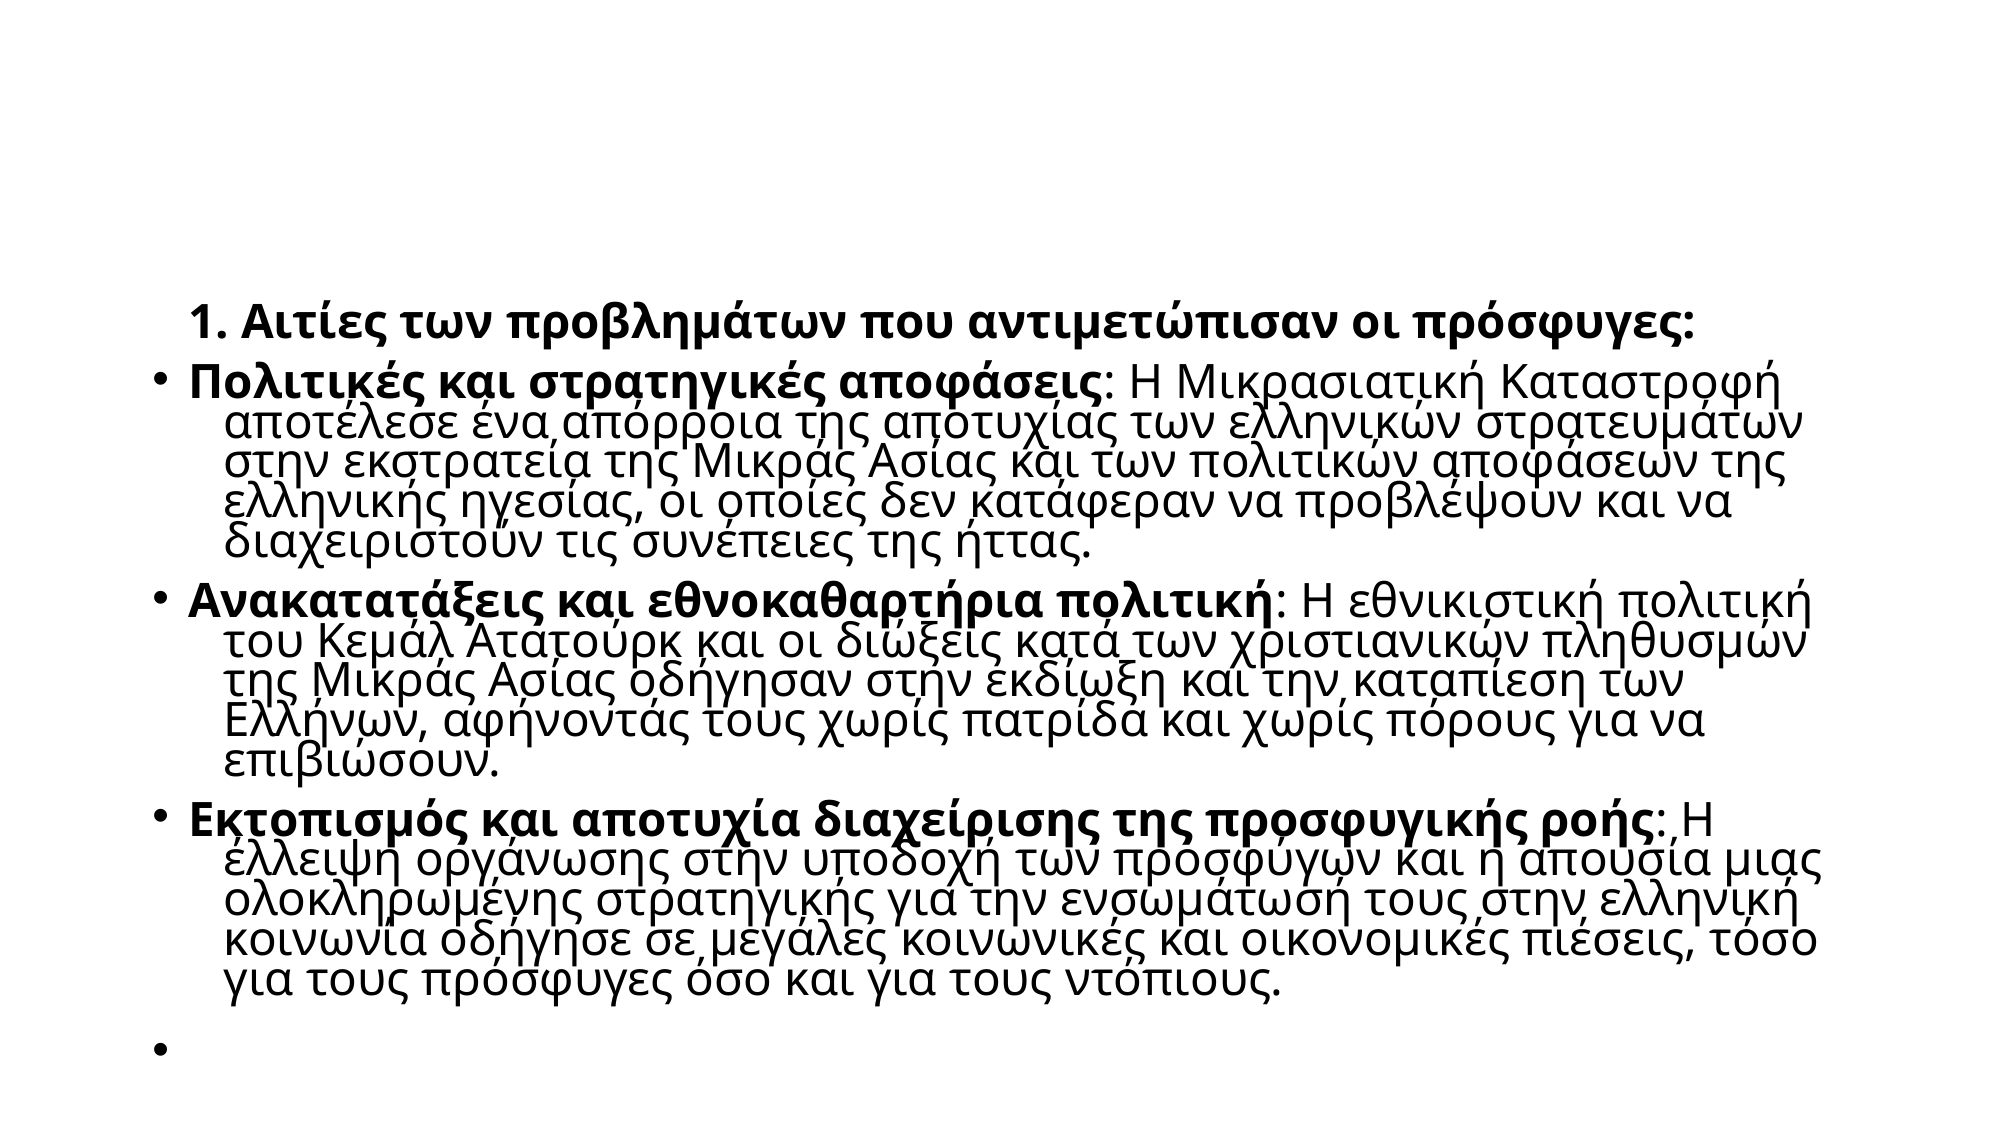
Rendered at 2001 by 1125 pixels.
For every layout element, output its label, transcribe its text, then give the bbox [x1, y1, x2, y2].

list 1. Αιτίες των προβλημάτων που αντιμετώπισαν οι πρόσφυγες: Πολιτικές και στρατηγικές αποφάσεις: Η Μικρασιατική Καταστροφή αποτέλεσε ένα απόρροια της αποτυχίας των ελληνικών στρατευμάτων στην εκστρατεία της Μικράς Ασίας και των πολιτικών αποφάσεων της ελληνικής ηγεσίας, οι οποίες δεν κατάφεραν να προβλέψουν και να διαχειριστούν τις συνέπειες της ήττας. Ανακατατάξεις και εθνοκαθαρτήρια πολιτική: Η εθνικιστική πολιτική του Κεμάλ Ατατούρκ και οι διώξεις κατά των χριστιανικών πληθυσμών της Μικράς Ασίας οδήγησαν στην εκδίωξη και την καταπίεση των Ελλήνων, αφήνοντάς τους χωρίς πατρίδα και χωρίς πόρους για να επιβιώσουν. Εκτοπισμός και αποτυχία διαχείρισης της προσφυγικής ροής: Η έλλειψη οργάνωσης στην υποδοχή των προσφύγων και η απουσία μιας ολοκληρωμένης στρατηγικής για την ενσωμάτωσή τους στην ελληνική κοινωνία οδήγησε σε μεγάλες κοινωνικές και οικονομικές πιέσεις, τόσο για τους πρόσφυγες όσο και για τους ντόπιους. [137, 299, 1863, 1014]
